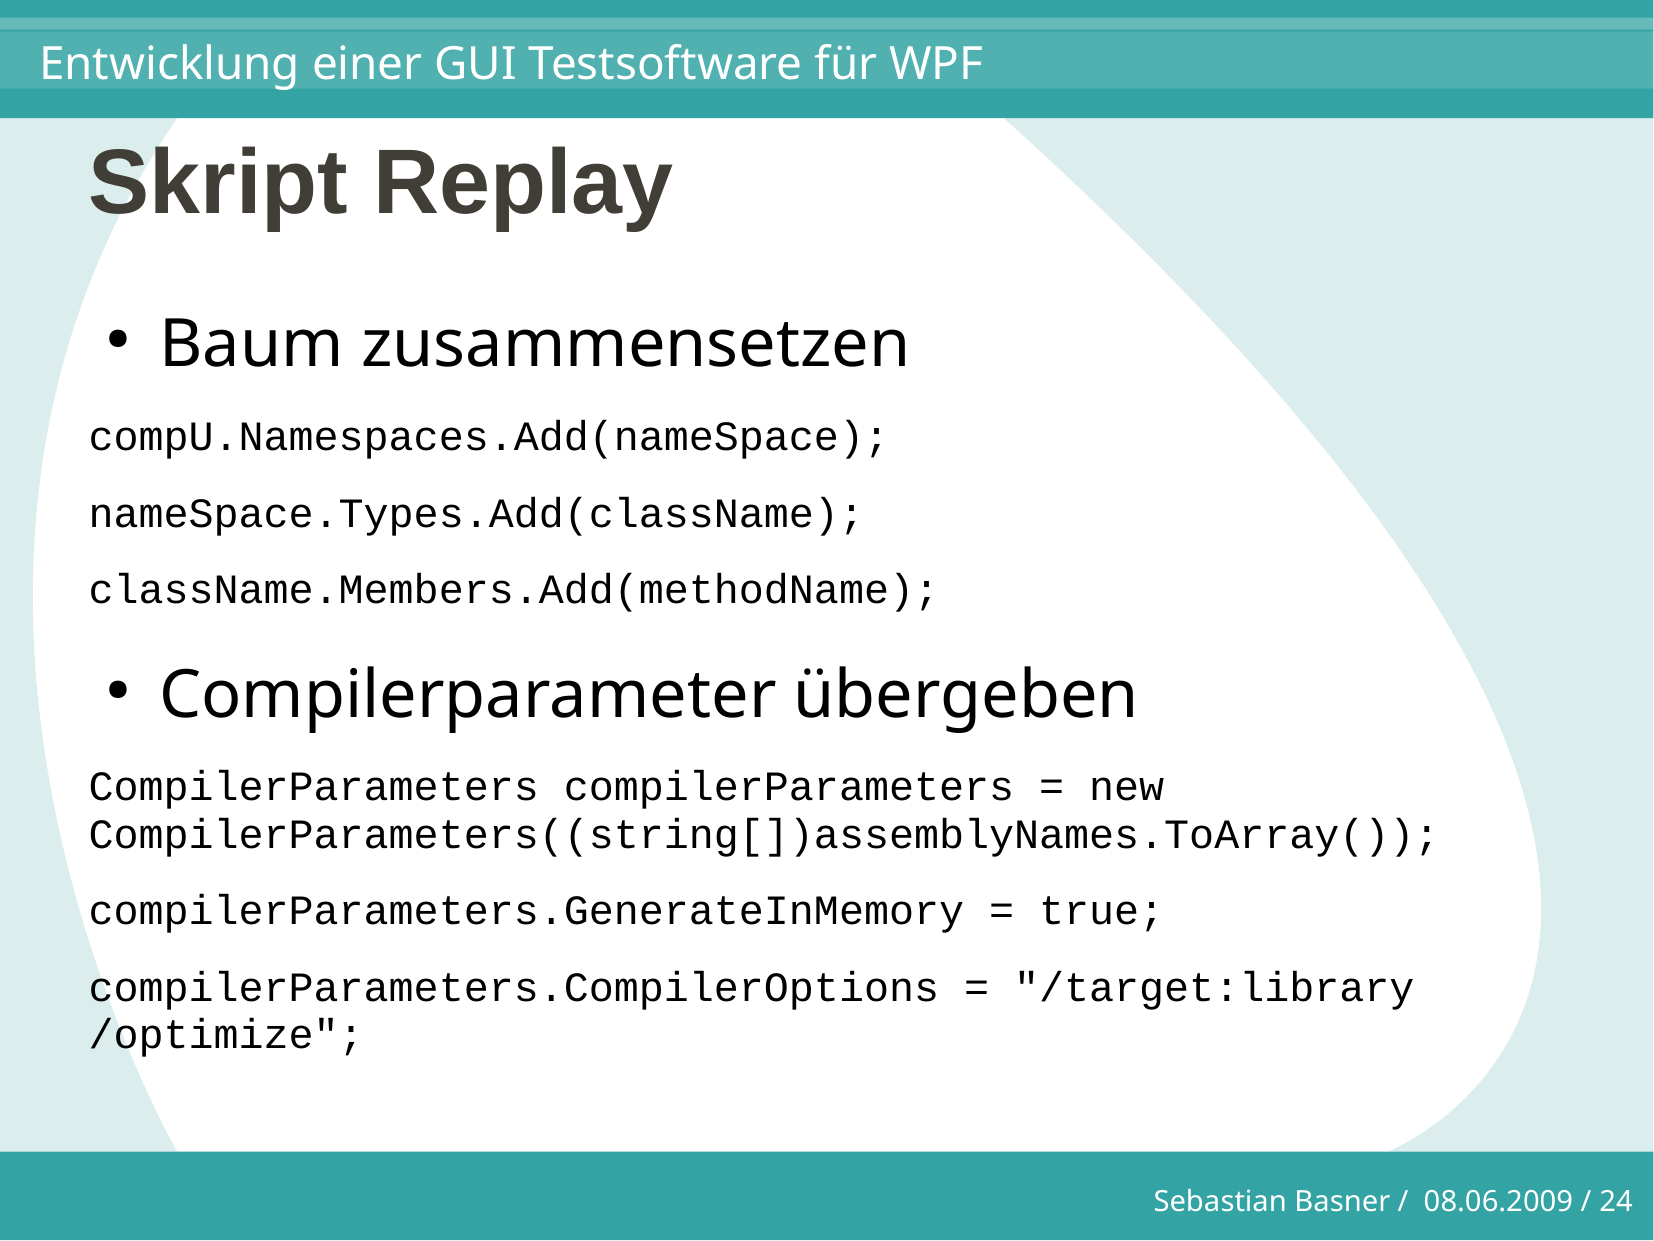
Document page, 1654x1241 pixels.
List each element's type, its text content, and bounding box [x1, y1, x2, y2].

list Baum zusammensetzen compU.Namespaces.Add(nameSpace); nameSpace.Types.Add(className); className.Members.Add(methodName); Compilerparameter übergeben CompilerParameters compilerParameters = new CompilerParameters((string[])assemblyNames.ToArray()); compilerParameters.GenerateInMemory = true; compilerParameters.CompilerOptions = "/target:library /optimize"; [88, 295, 1577, 1099]
title Skript Replay [88, 130, 1577, 234]
